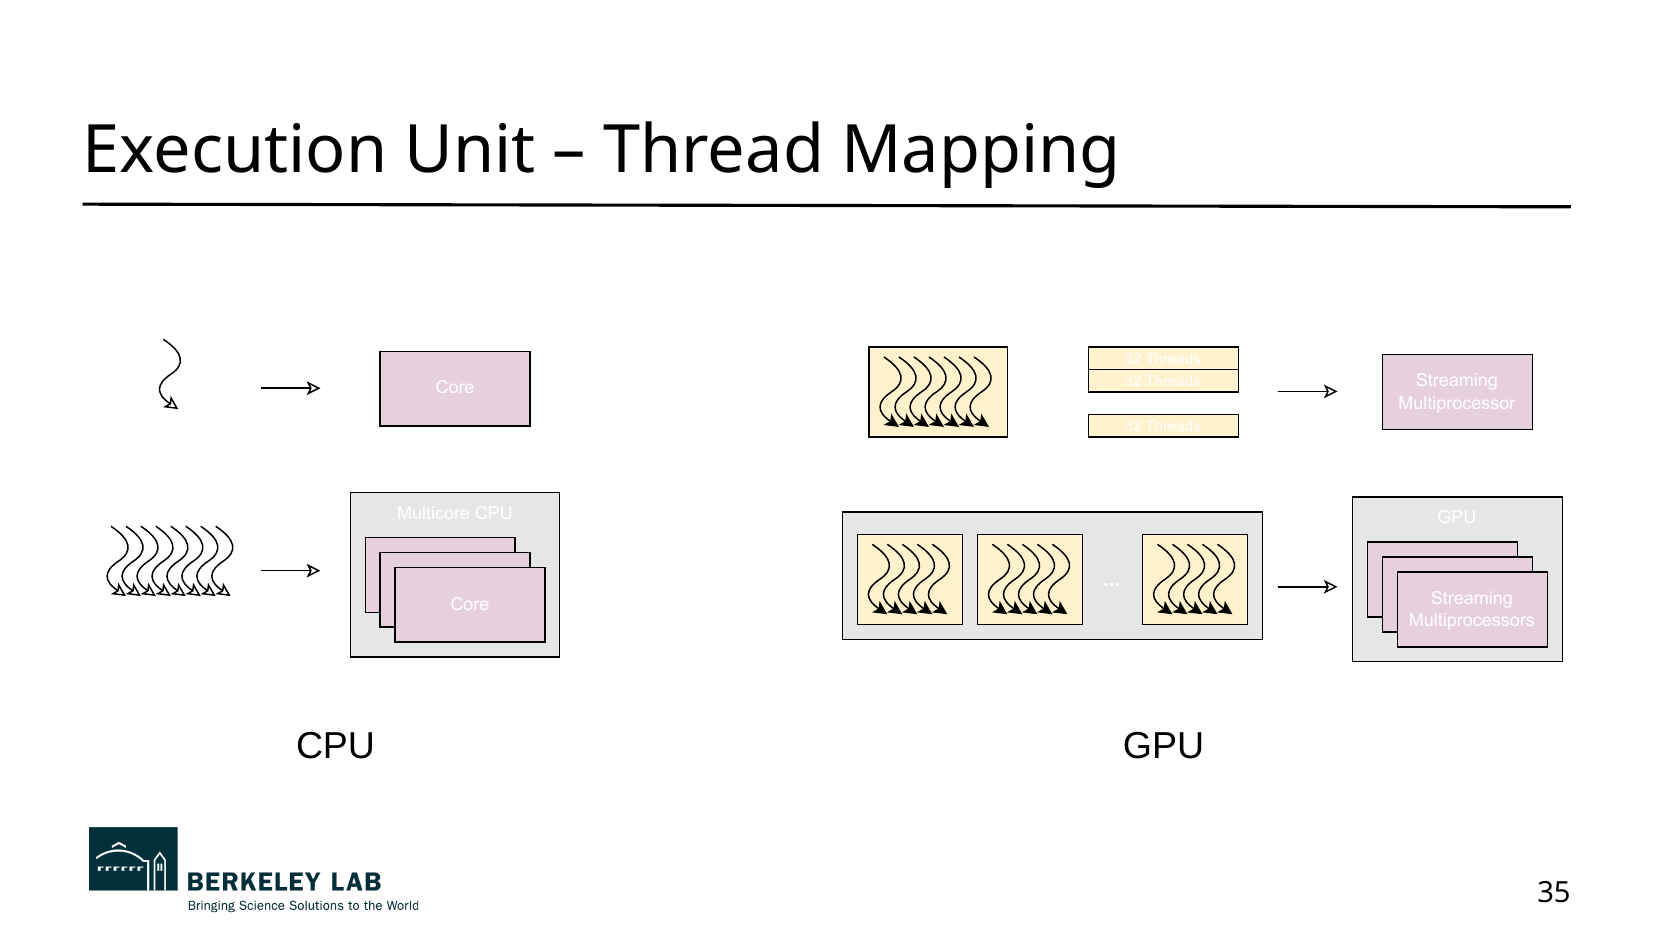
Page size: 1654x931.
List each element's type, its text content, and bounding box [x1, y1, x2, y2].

picture [71, 809, 436, 930]
picture [105, 270, 563, 691]
title Execution Unit – Thread Mapping [82, 37, 1571, 193]
text_box CPU [281, 716, 391, 774]
picture [840, 270, 1565, 691]
text_box GPU [1108, 716, 1220, 774]
